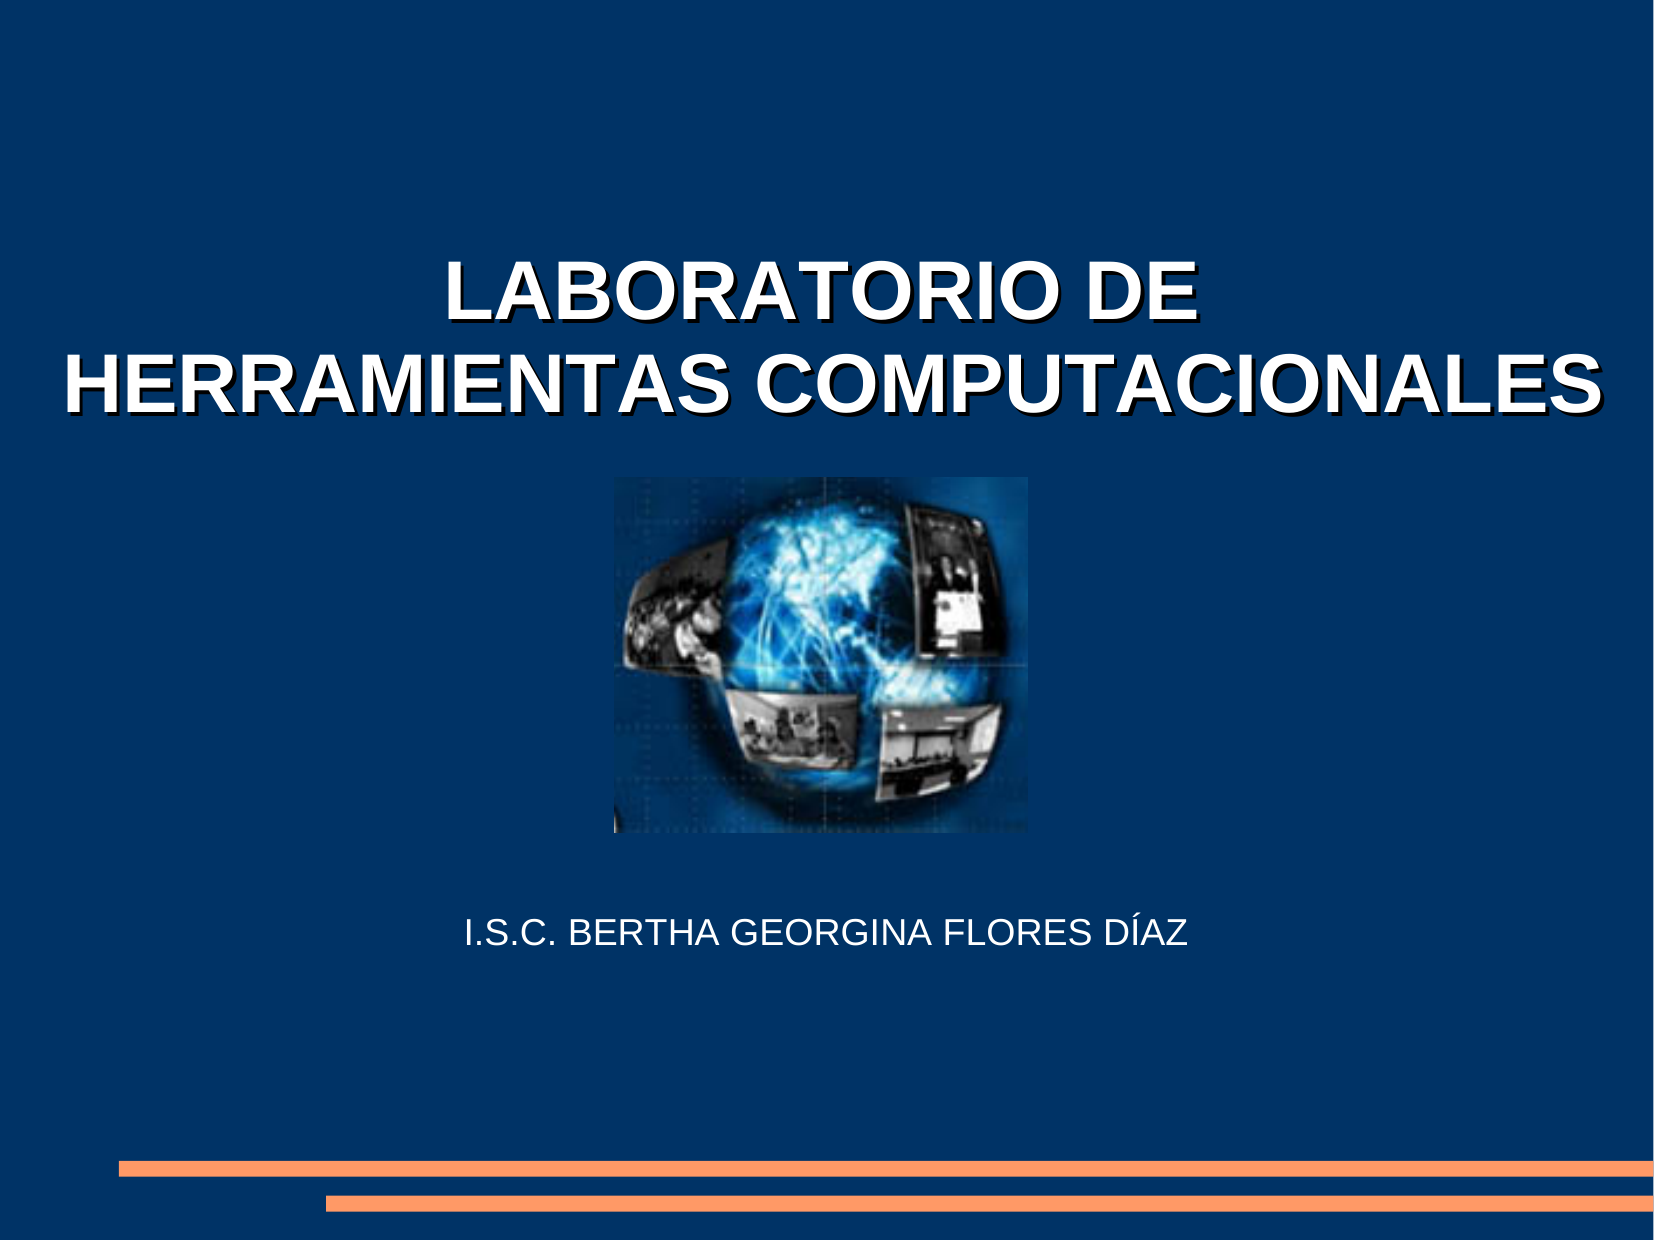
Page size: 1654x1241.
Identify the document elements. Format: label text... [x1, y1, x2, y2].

picture [614, 477, 1028, 833]
text_box LABORATORIO DE HERRAMIENTAS COMPUTACIONALES [47, 237, 1620, 467]
text_box I.S.C. BERTHA GEORGINA FLORES DÍAZ [448, 903, 1205, 965]
